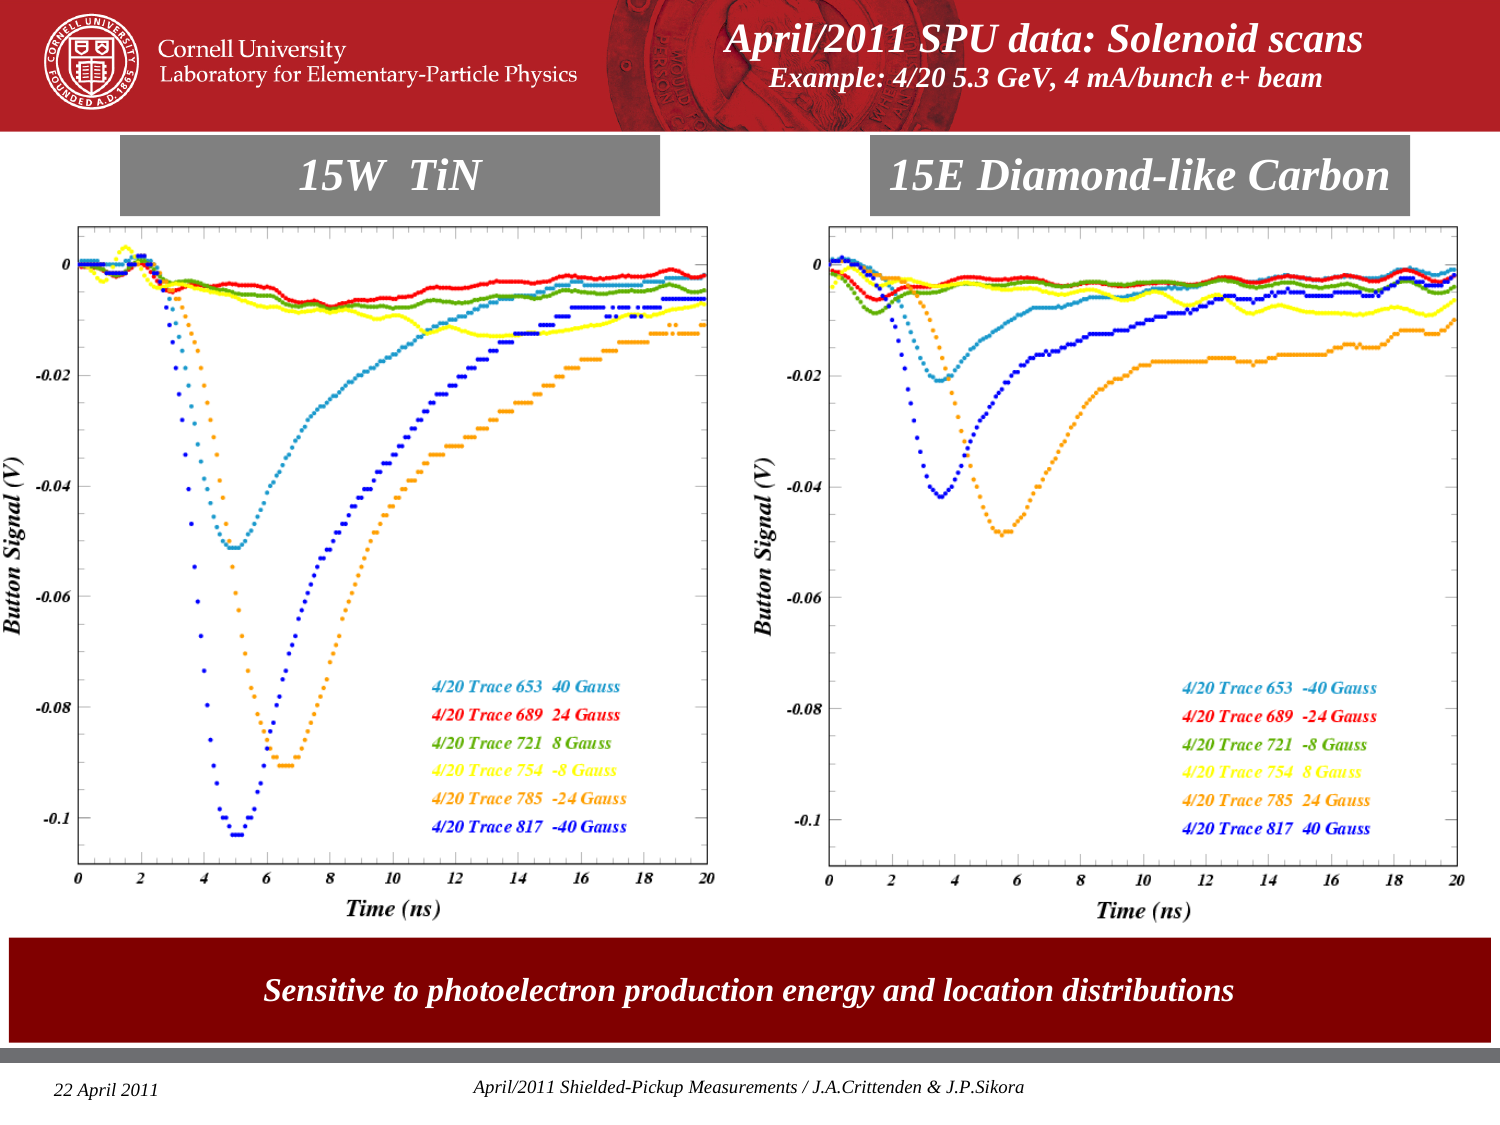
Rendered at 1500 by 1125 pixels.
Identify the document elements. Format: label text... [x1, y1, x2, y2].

text_box April/2011 SPU data: Solenoid scans Example: 4/20 5.3 GeV, 4 mA/bunch e+ beam [599, 7, 1500, 158]
text_box Sensitive to photoelectron production energy and location distributions [8, 937, 1491, 1043]
picture [0, 0, 1500, 132]
picture [0, 224, 721, 926]
text_box 15E Diamond-like Carbon [870, 135, 1411, 217]
text_box 15W TiN [120, 135, 661, 217]
picture [750, 224, 1471, 926]
